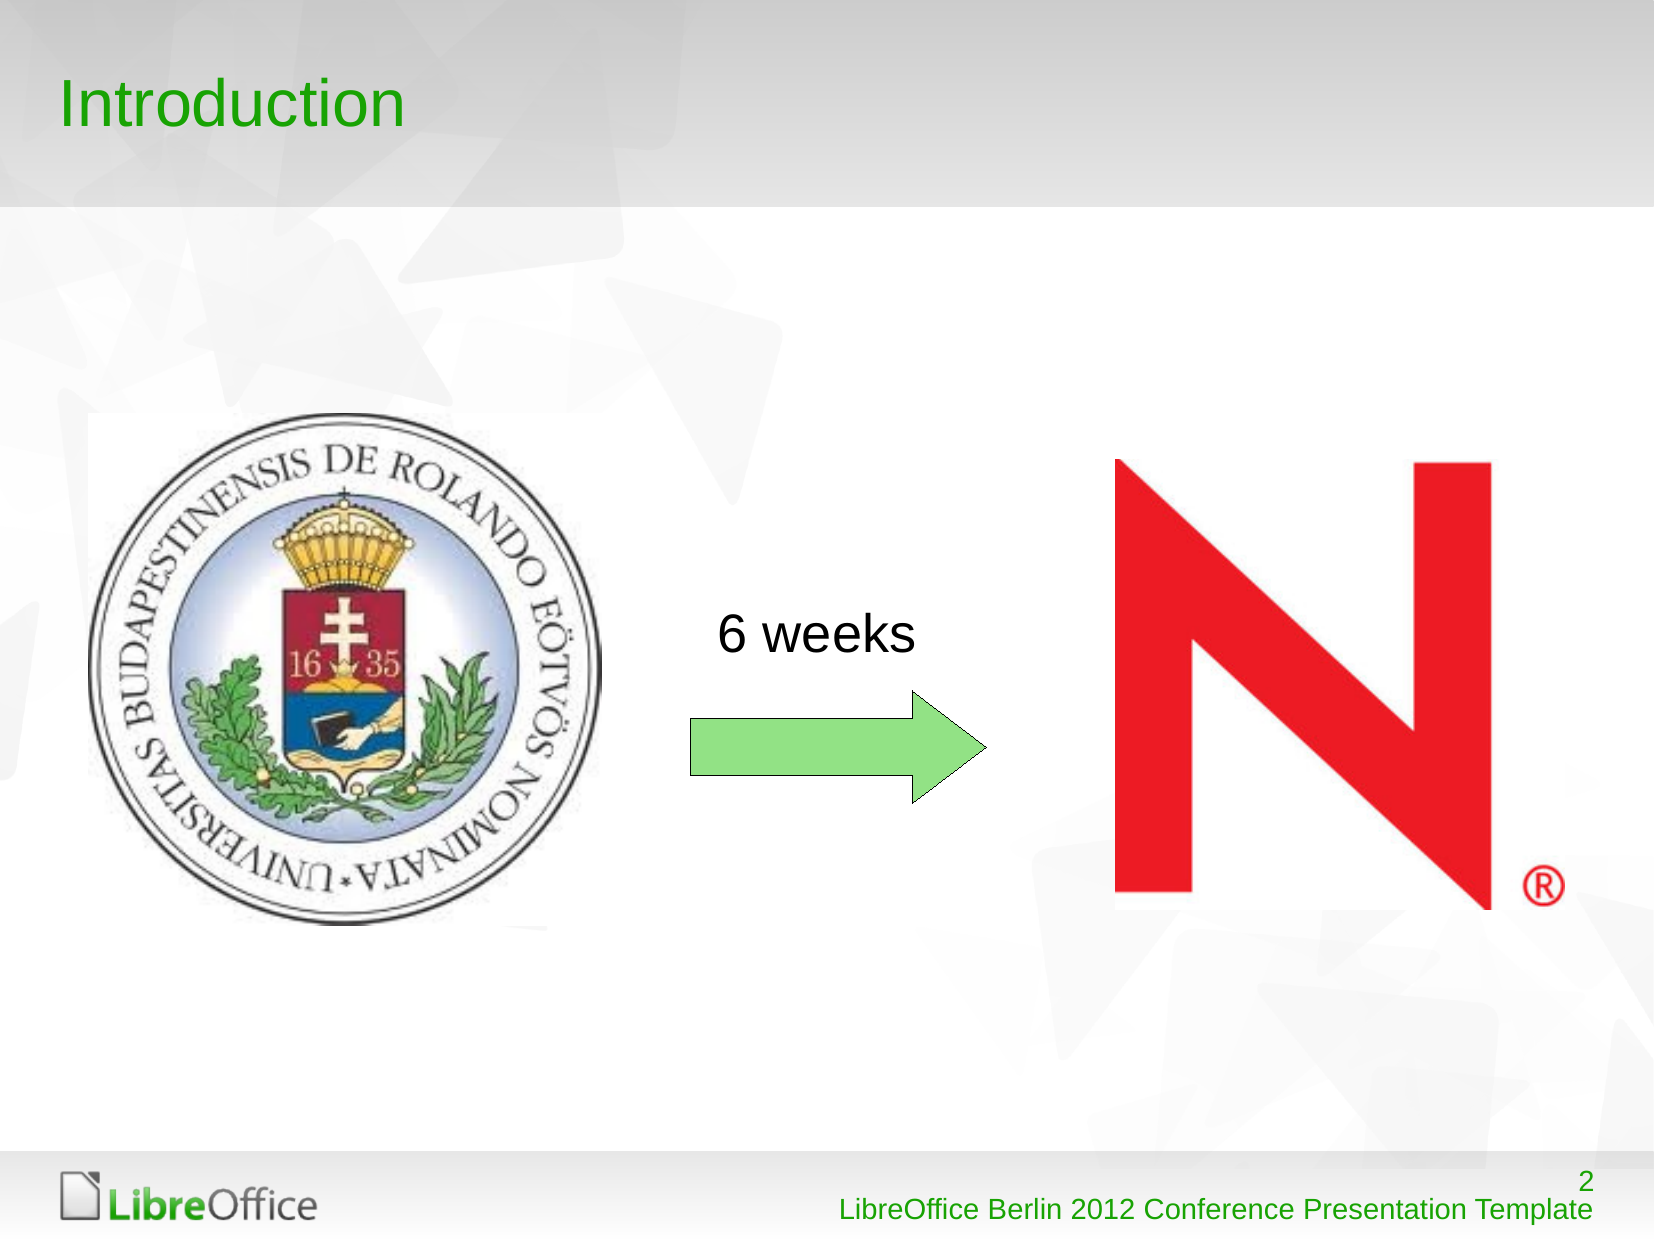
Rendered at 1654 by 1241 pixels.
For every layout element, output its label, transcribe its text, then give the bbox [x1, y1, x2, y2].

picture [915, 459, 1654, 1169]
title Introduction [59, 29, 1595, 178]
picture [41, 1152, 337, 1240]
picture [0, 0, 783, 931]
text_box 6 weeks [702, 596, 932, 672]
text_box [690, 690, 987, 804]
